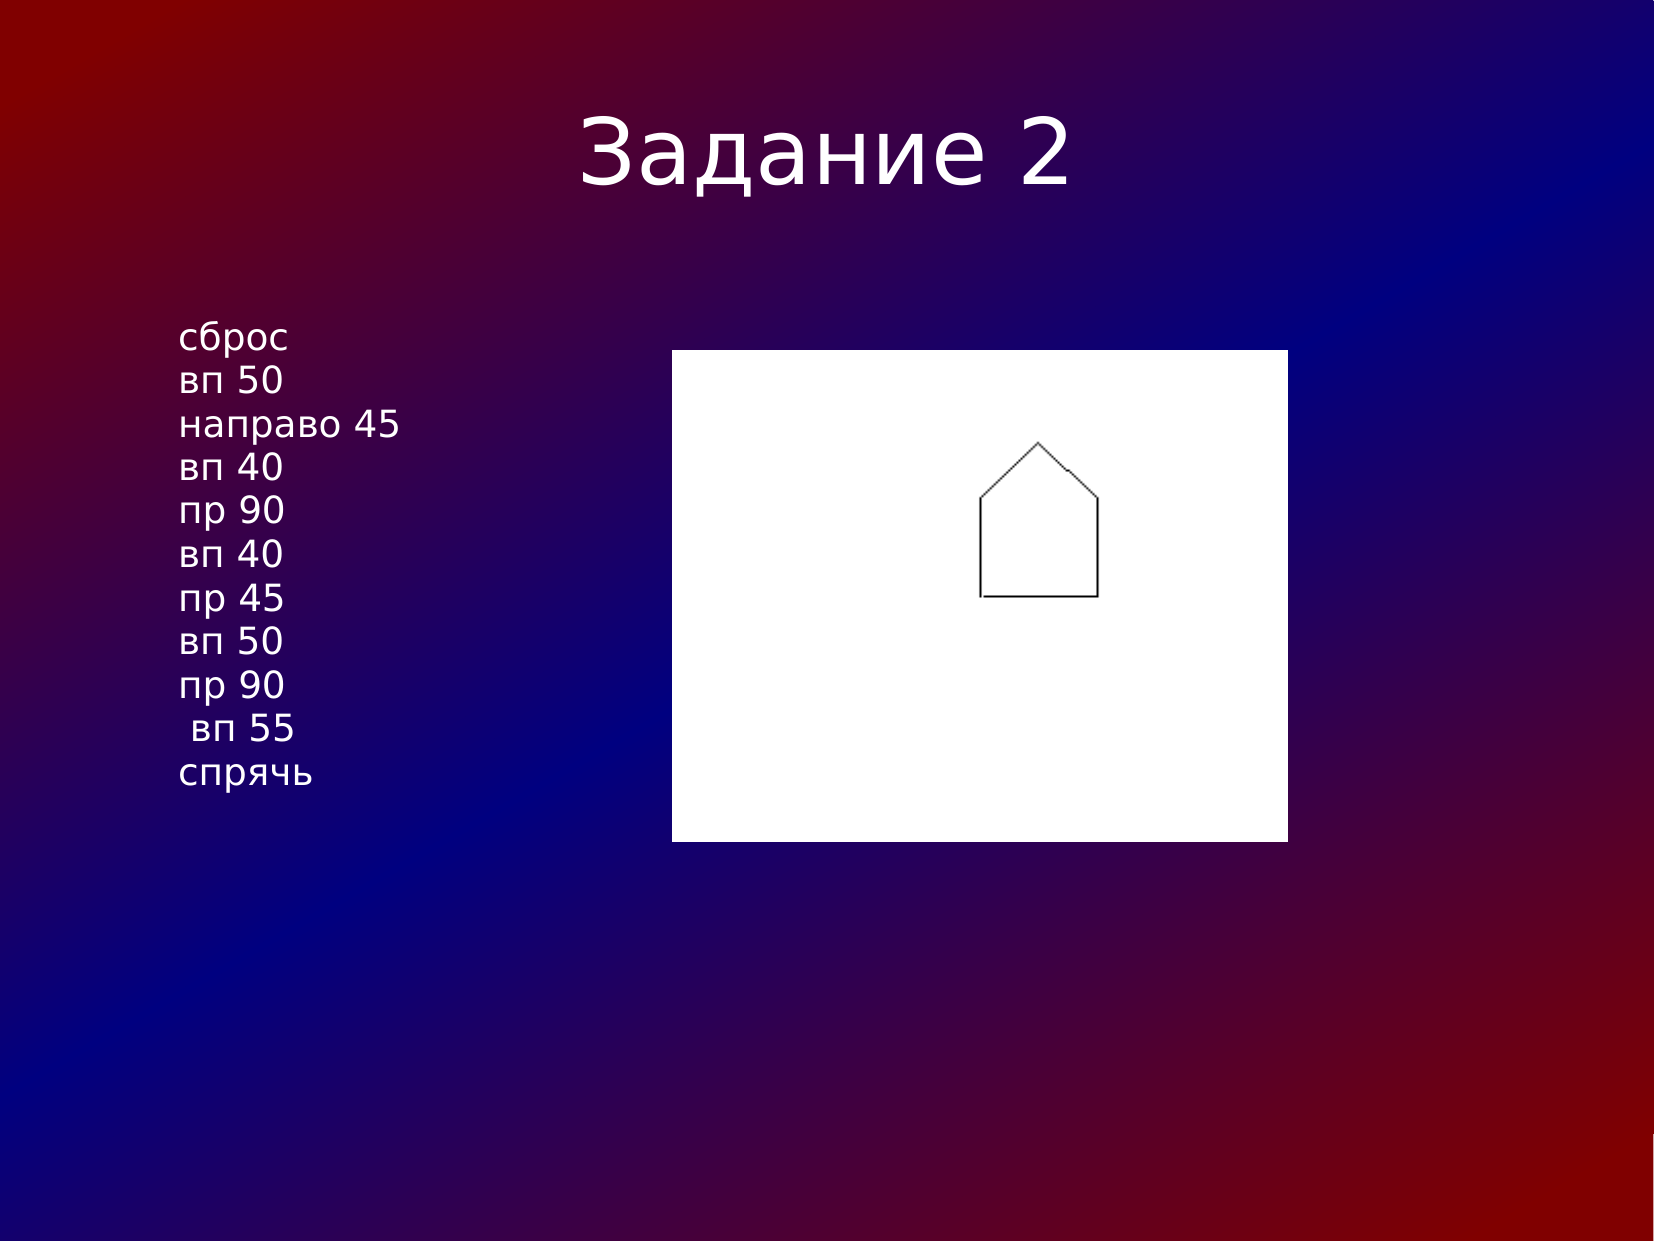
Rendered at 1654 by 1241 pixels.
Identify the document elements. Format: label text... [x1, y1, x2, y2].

picture [672, 350, 1288, 842]
title Задание 2 [82, 56, 1571, 250]
text_box сброс вп 50 направо 45 вп 40 пр 90 вп 40 пр 45 вп 50 пр 90 вп 55 спрячь [163, 307, 733, 802]
